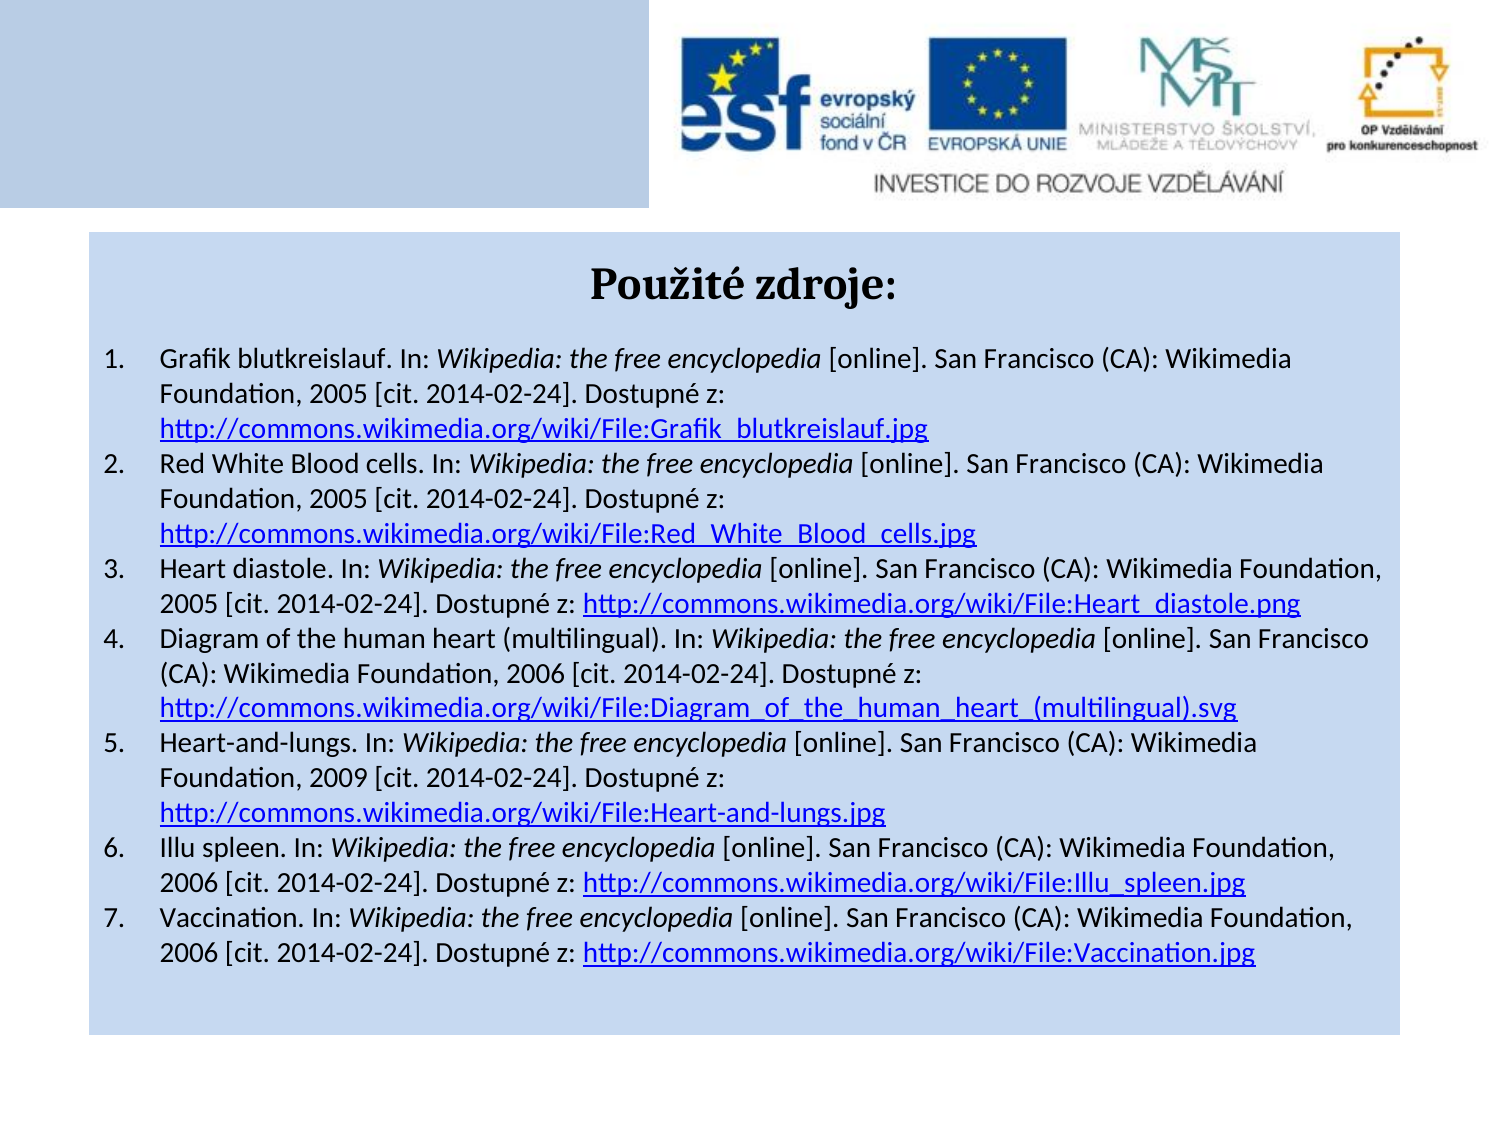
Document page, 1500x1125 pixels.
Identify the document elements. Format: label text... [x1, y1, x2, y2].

table_cell Grafik blutkreislauf. In: Wikipedia: the free encyclopedia [online]. San Francisco (CA): Wikimedia Foundation, 2005 [cit. 2014-02-24]. Dostupné z: http://commons.wikimedia.org/wiki/File:Grafik_blutkreislauf.jpg Red White Blood cells. In: Wikipedia: the free encyclopedia [online]. San Francisco (CA): Wikimedia Foundation, 2005 [cit. 2014-02-24]. Dostupné z: http://commons.wikimedia.org/wiki/File:Red_White_Blood_cells.jpg Heart diastole. In: Wikipedia: the free encyclopedia [online]. San Francisco (CA): Wikimedia Foundation, 2005 [cit. 2014-02-24]. Dostupné z: http://commons.wikimedia.org/wiki/File:Heart_diastole.png Diagram of the human heart (multilingual). In: Wikipedia: the free encyclopedia [online]. San Francisco (CA): Wikimedia Foundation, 2006 [cit. 2014-02-24]. Dostupné z: http://commons.wikimedia.org/wiki/File:Diagram_of_the_human_heart_(multilingual).svg Heart-and-lungs. In: Wikipedia: the free encyclopedia [online]. San Francisco (CA): Wikimedia Foundation, 2009 [cit. 2014-02-24]. Dostupné z: http://commons.wikimedia.org/wiki/File:Heart-and-lungs.jpg Illu spleen. In: Wikipedia: the free encyclopedia [online]. San Francisco (CA): Wikimedia Foundation, 2006 [cit. 2014-02-24]. Dostupné z: http://commons.wikimedia.org/wiki/File:Illu_spleen.jpg Vaccination. In: Wikipedia: the free encyclopedia [online]. San Francisco (CA): Wikimedia Foundation, 2006 [cit. 2014-02-24]. Dostupné z: http://commons.wikimedia.org/wiki/File:Vaccination.jpg [89, 332, 1400, 1035]
picture [649, 0, 1500, 218]
text_box [0, 0, 649, 208]
table_header Použité zdroje: [89, 232, 1400, 332]
